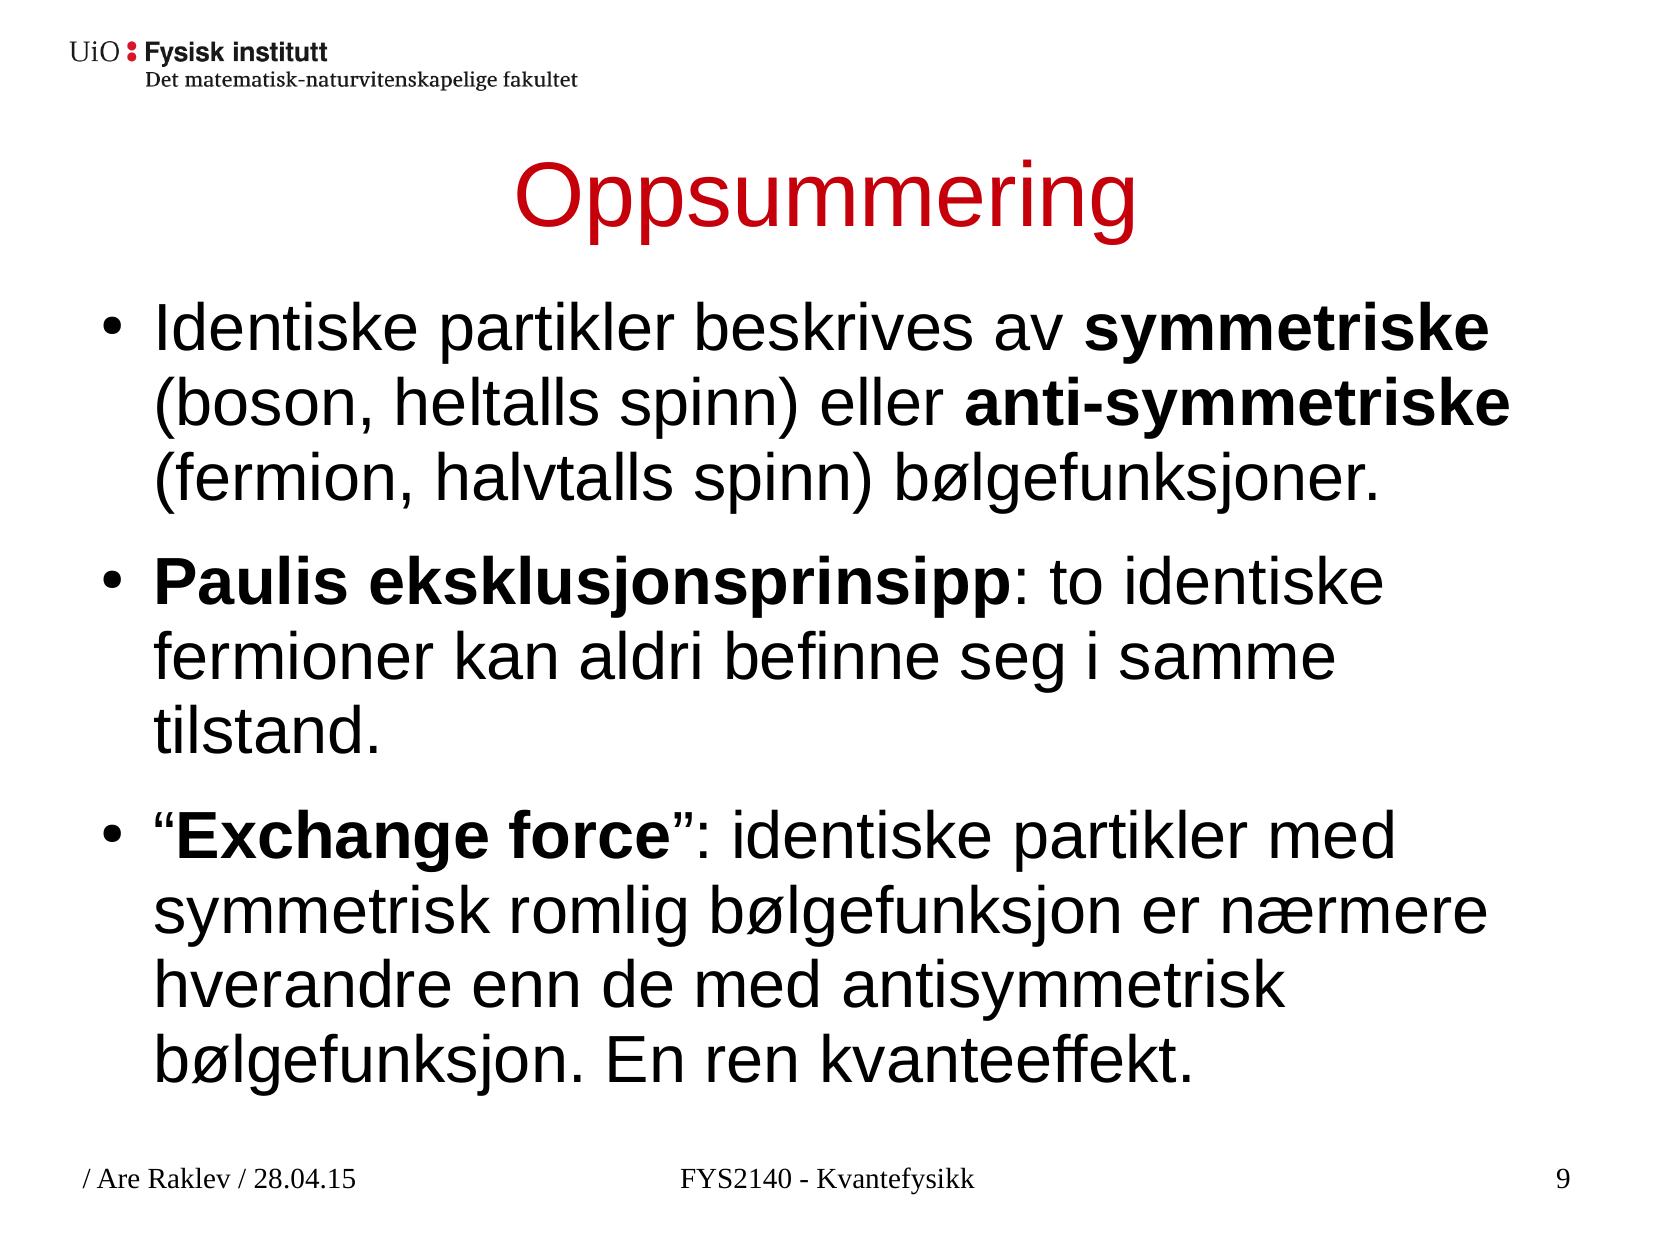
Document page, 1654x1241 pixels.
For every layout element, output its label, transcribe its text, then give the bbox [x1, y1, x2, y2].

picture [68, 37, 581, 93]
title Oppsummering [82, 90, 1571, 298]
list Identiske partikler beskrives av symmetriske (boson, heltalls spinn) eller anti-symmetriske (fermion, halvtalls spinn) bølgefunksjoner. Paulis eksklusjonsprinsipp: to identiske fermioner kan aldri befinne seg i samme tilstand. “Exchange force”: identiske partikler med symmetrisk romlig bølgefunksjon er nærmere hverandre enn de med antisymmetrisk bølgefunksjon. En ren kvanteeffekt. [82, 290, 1538, 1095]
